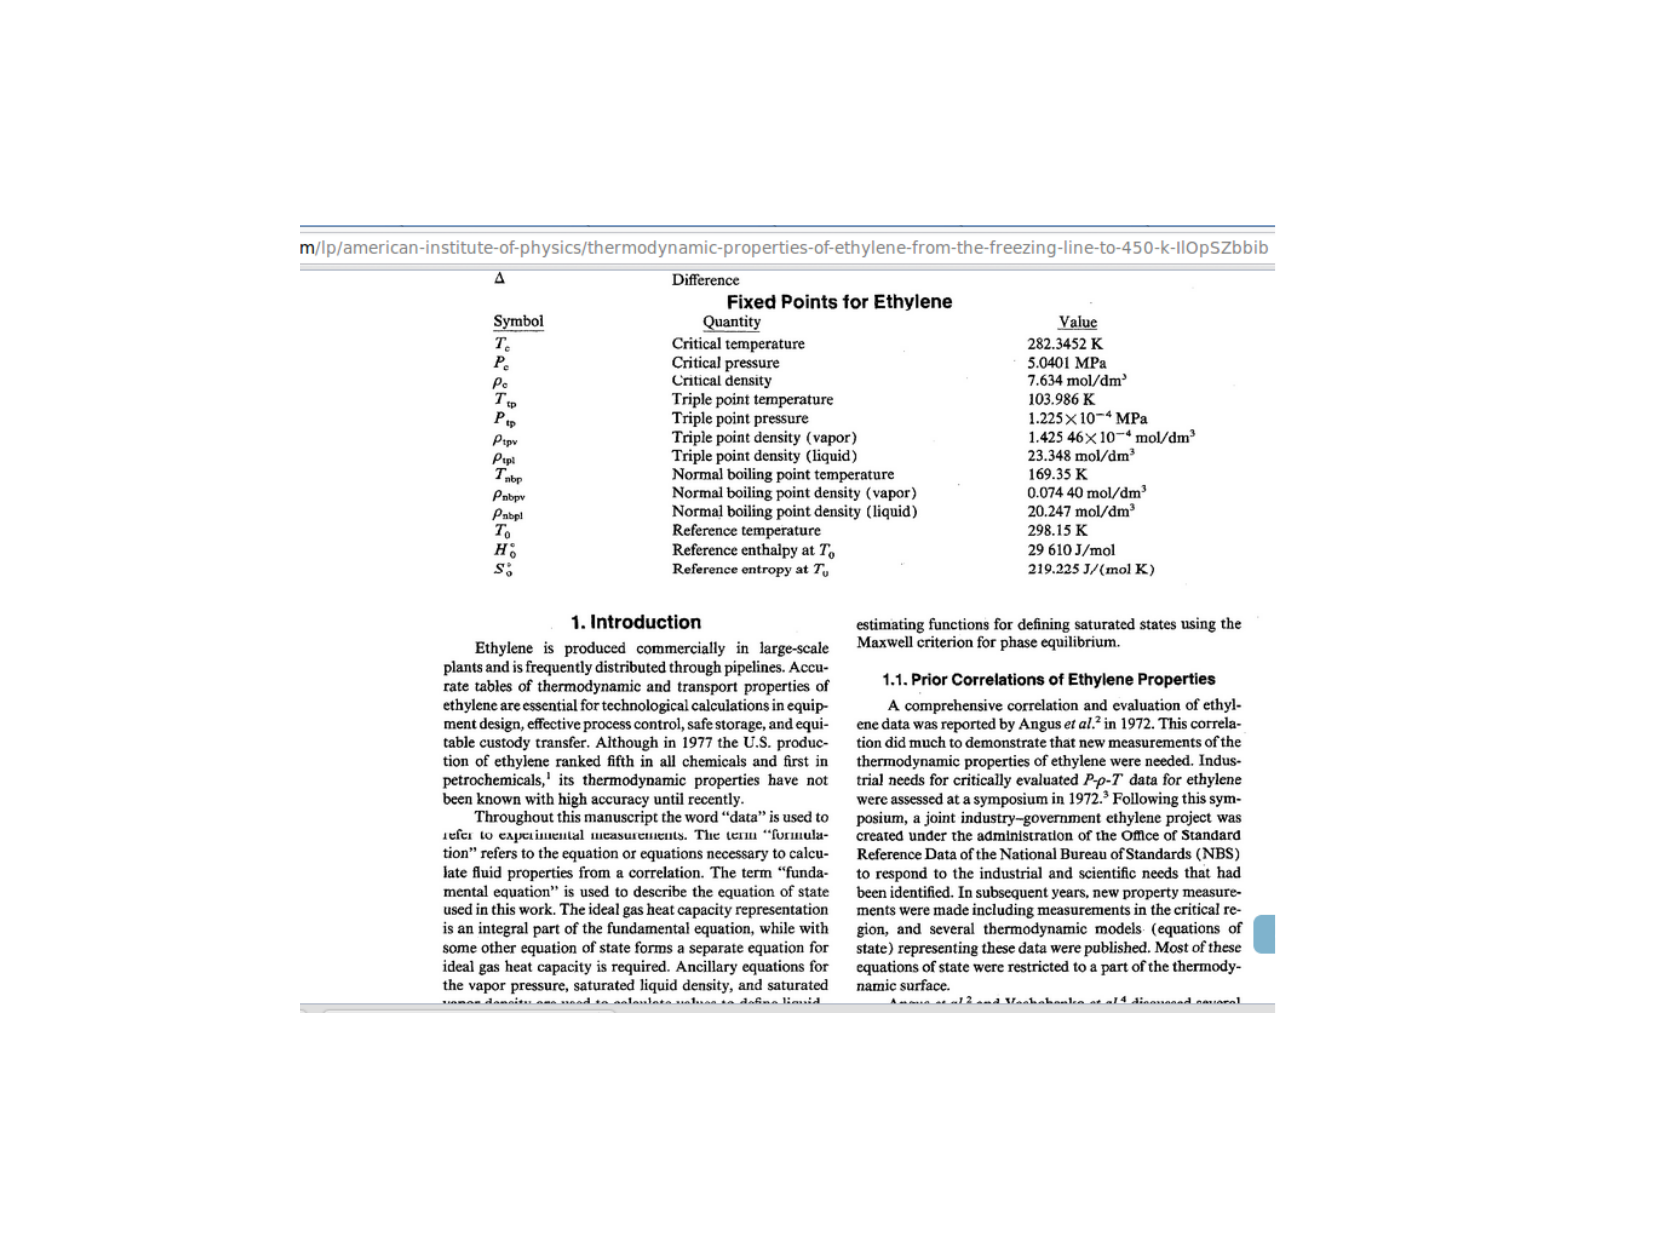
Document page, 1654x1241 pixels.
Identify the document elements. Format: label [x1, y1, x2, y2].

picture [300, 225, 1276, 1013]
